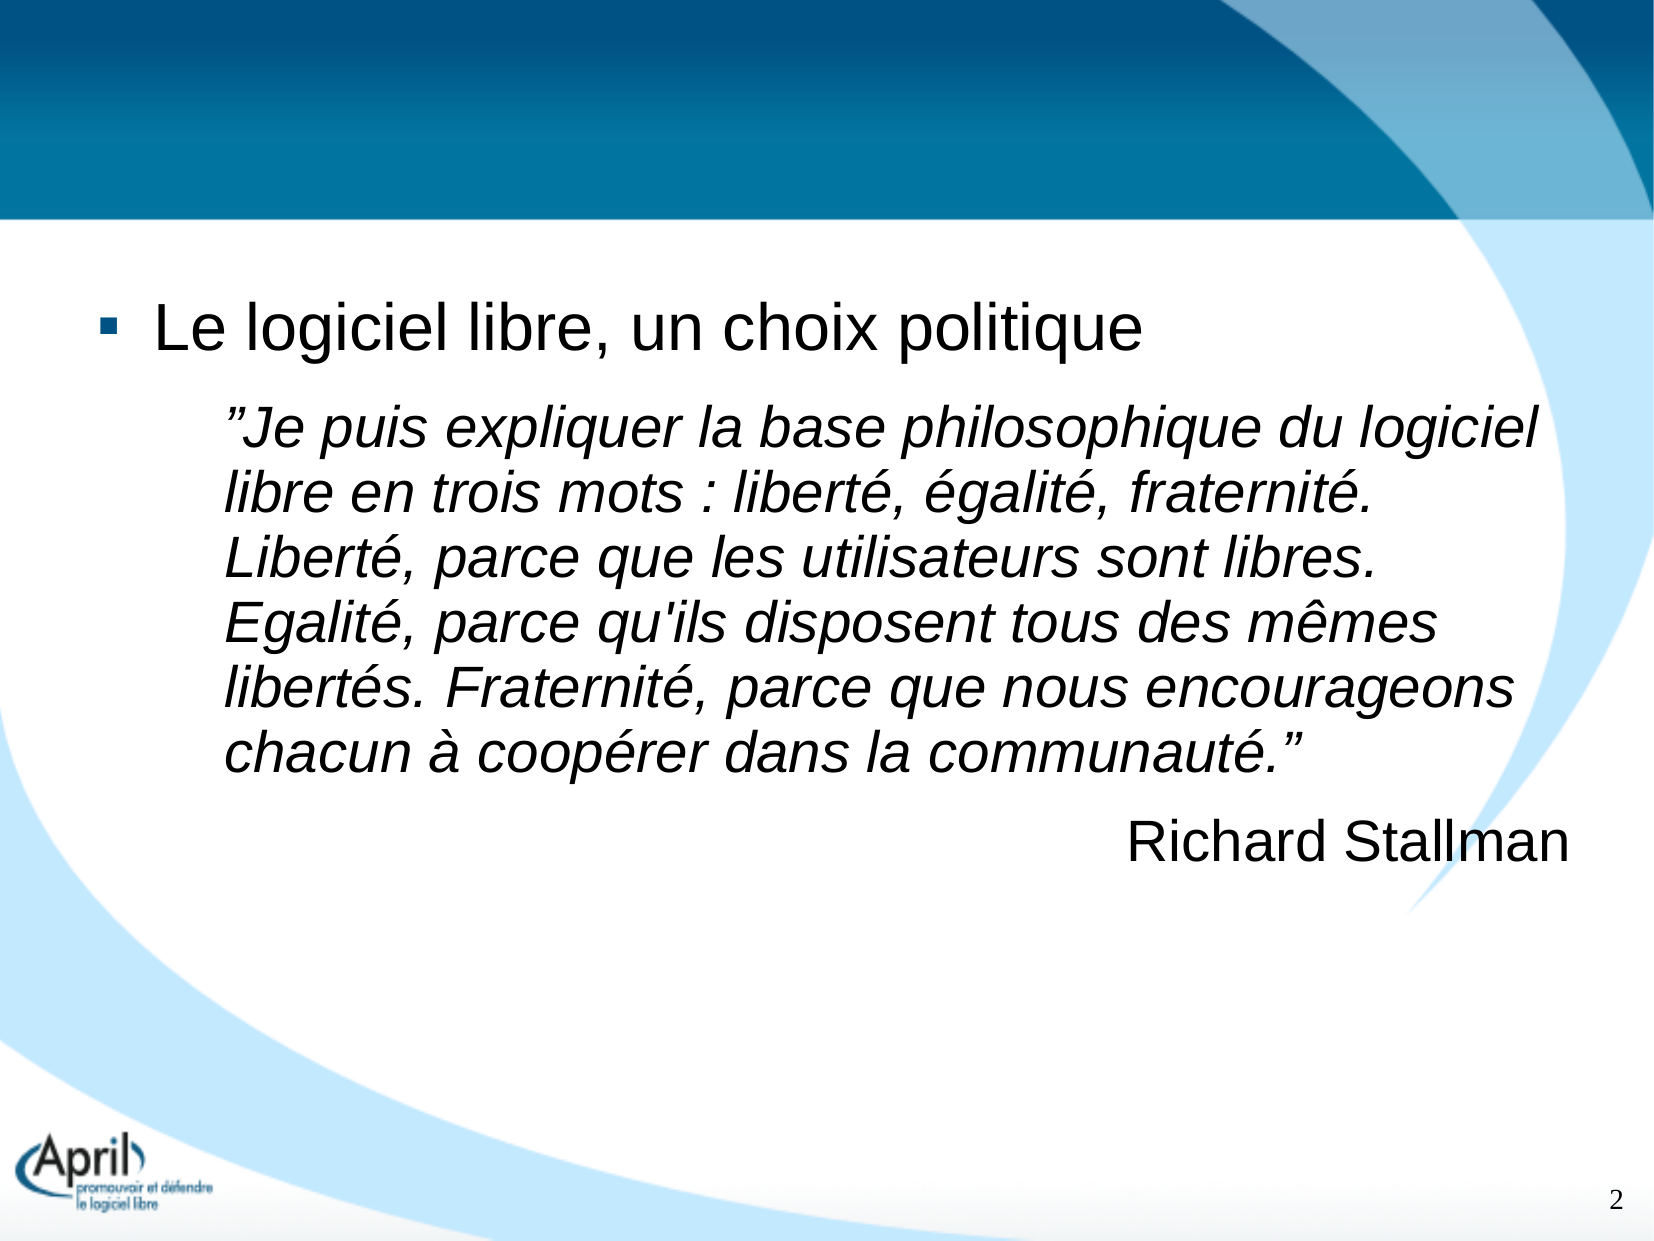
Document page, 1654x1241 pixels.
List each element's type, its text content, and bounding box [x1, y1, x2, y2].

picture [0, 0, 1654, 1241]
list Le logiciel libre, un choix politique ”Je puis expliquer la base philosophique du logiciel libre en trois mots : liberté, égalité, fraternité. Liberté, parce que les utilisateurs sont libres. Egalité, parce qu'ils disposent tous des mêmes libertés. Fraternité, parce que nous encourageons chacun à coopérer dans la communauté.” Richard Stallman [82, 290, 1571, 1109]
